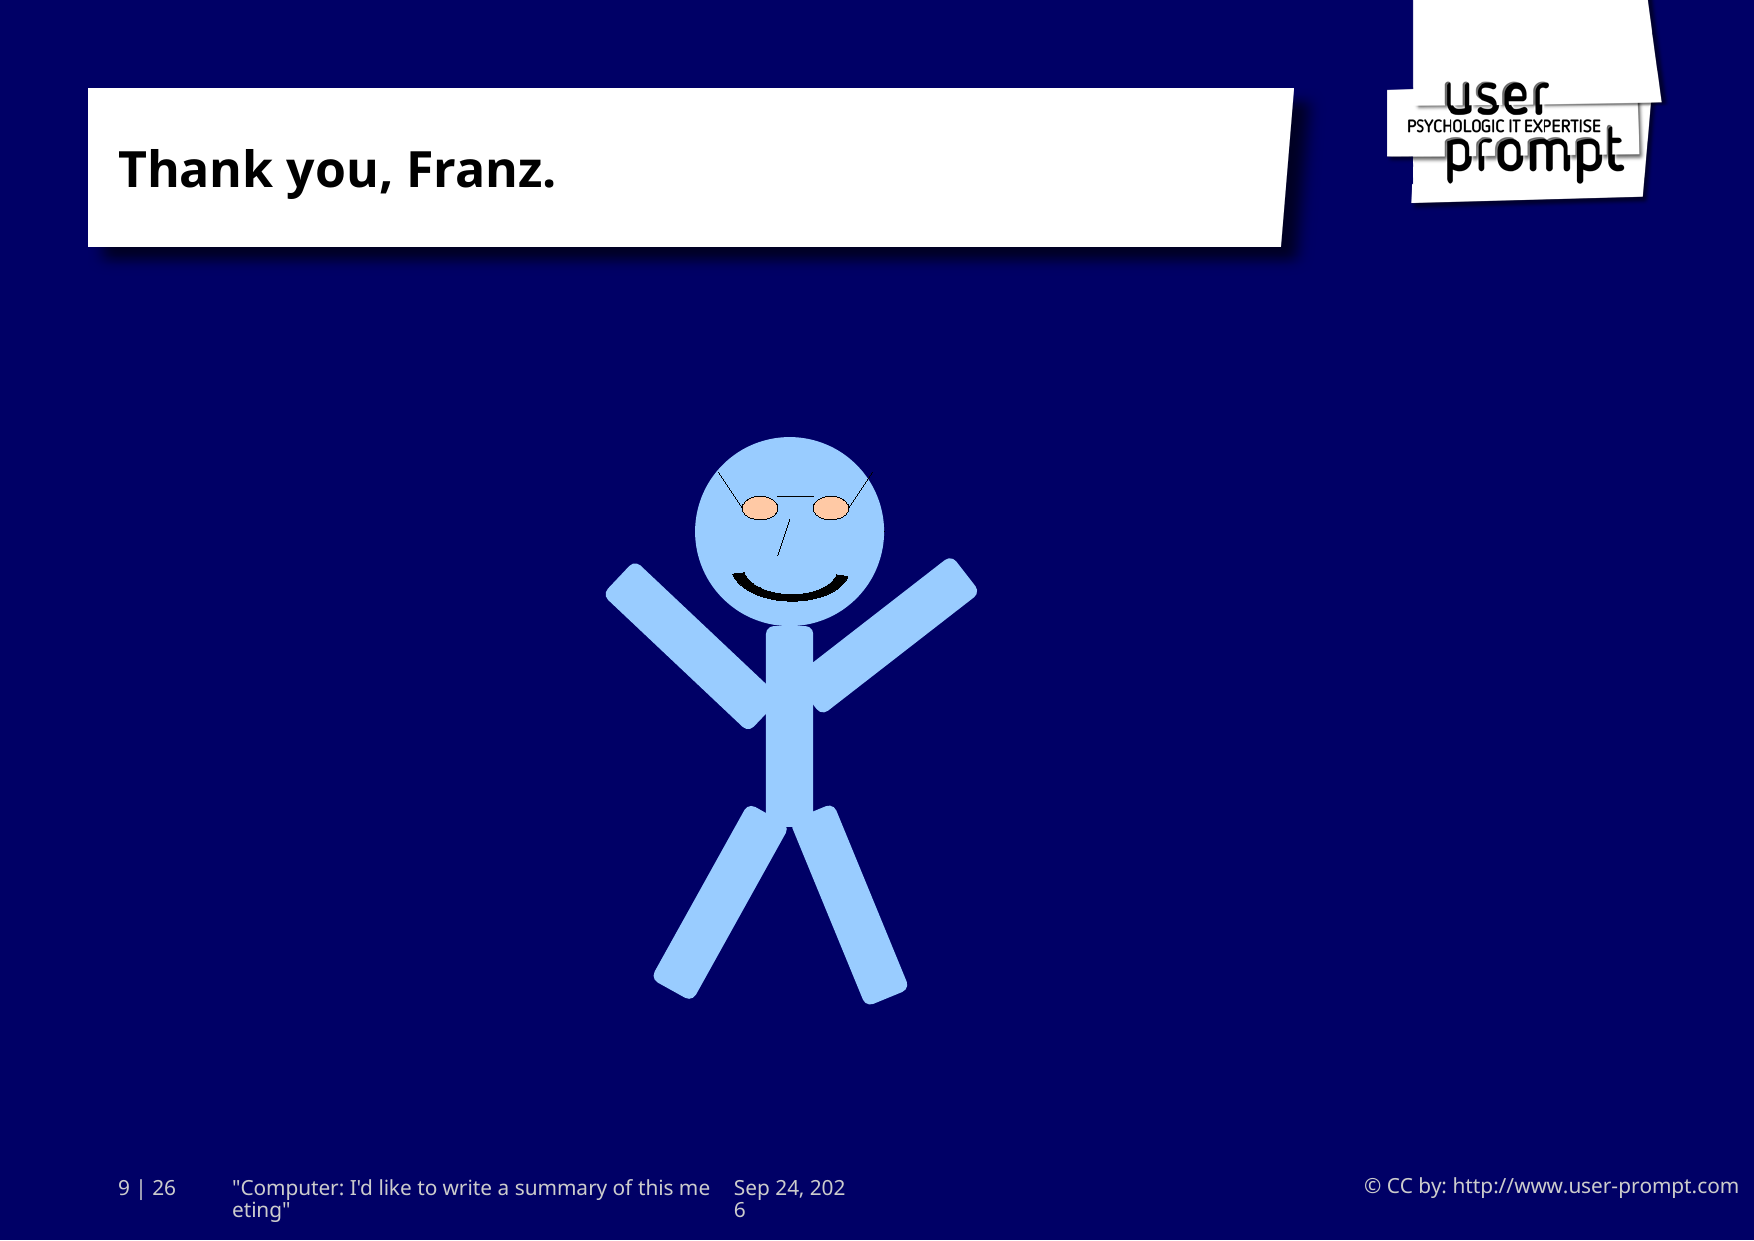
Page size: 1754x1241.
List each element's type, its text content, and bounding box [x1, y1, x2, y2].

picture [1387, 0, 1671, 213]
title Thank you, Franz. [88, 88, 1288, 249]
text_box © CC by: http://www.user-prompt.com [885, 1165, 1754, 1205]
picture [88, 88, 1329, 278]
text_box [605, 437, 978, 1005]
